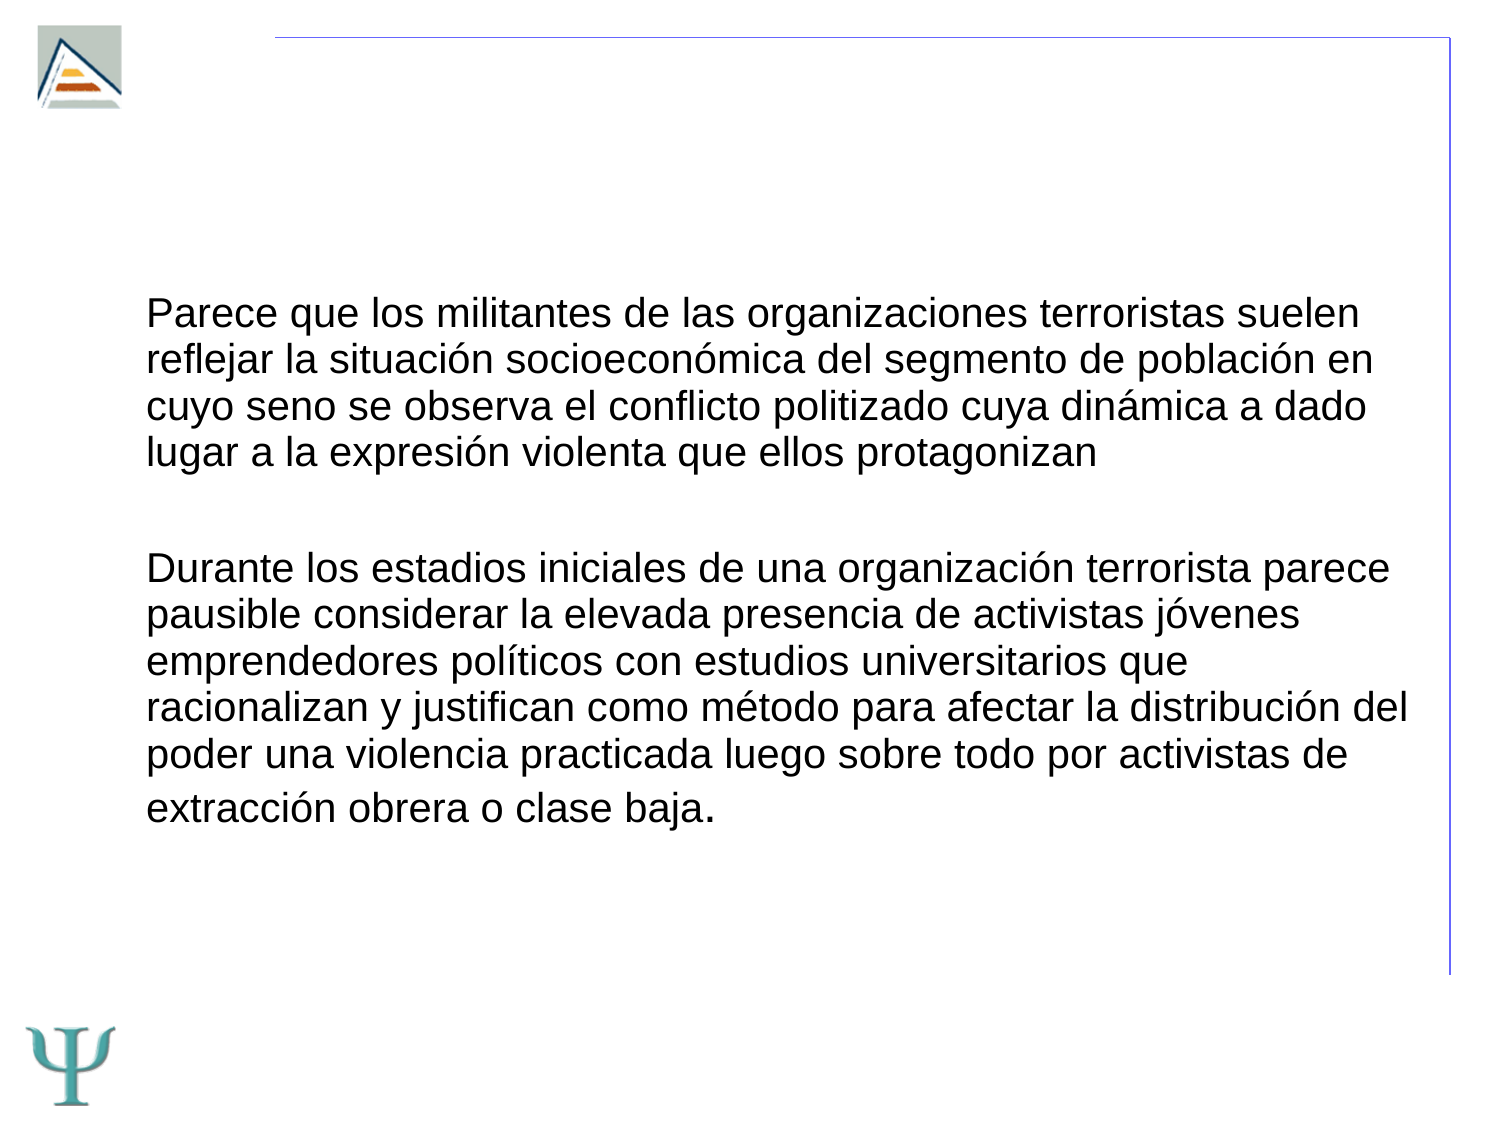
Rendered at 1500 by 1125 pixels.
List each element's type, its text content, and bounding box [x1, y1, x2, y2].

picture [24, 1024, 75, 1106]
picture [37, 24, 122, 109]
list Parece que los militantes de las organizaciones terroristas suelen reflejar la situación socioeconómica del segmento de población en cuyo seno se observa el conflicto politizado cuya dinámica a dado lugar a la expresión violenta que ellos protagonizan Durante los estadios iniciales de una organización terrorista parece pausible considerar la elevada presencia de activistas jóvenes emprendedores políticos con estudios universitarios que racionalizan y justifican como método para afectar la distribución del poder una violencia practicada luego sobre todo por activistas de extracción obrera o clase baja. [75, 224, 1426, 1125]
